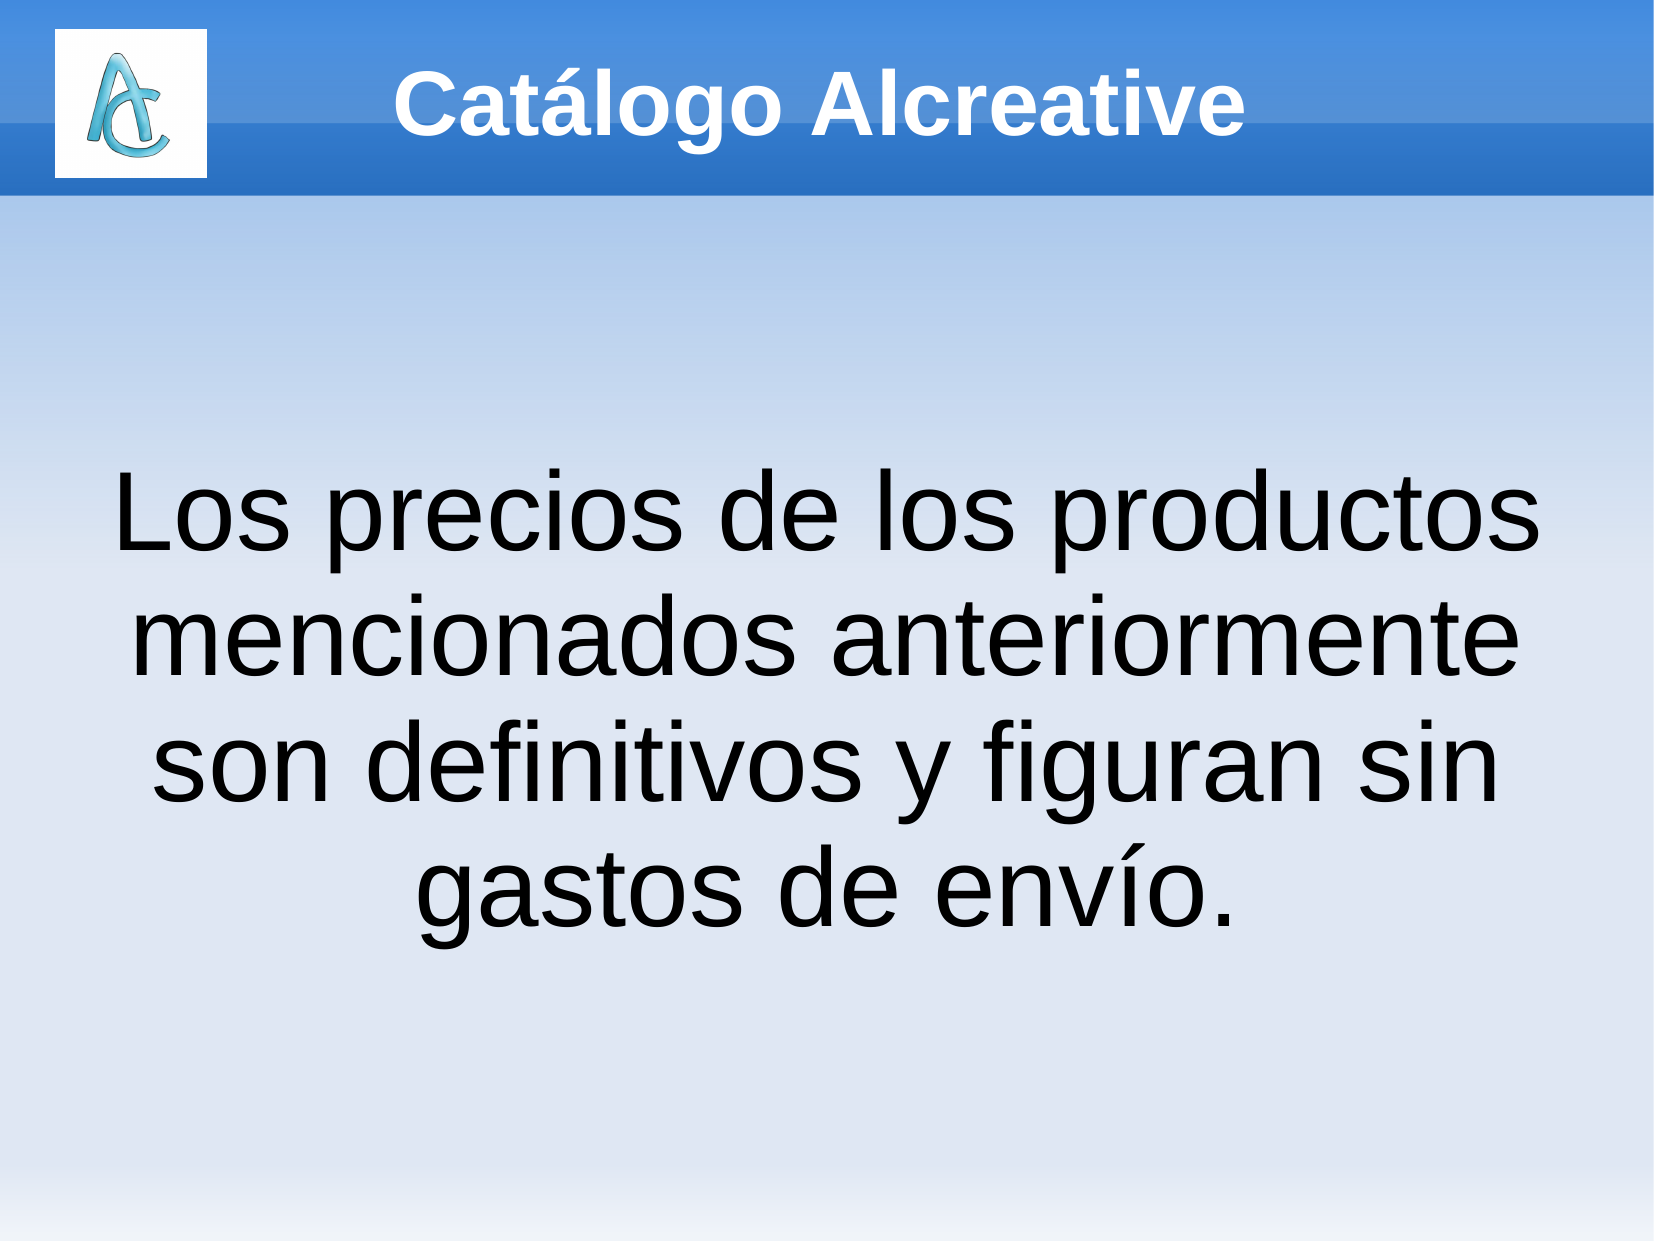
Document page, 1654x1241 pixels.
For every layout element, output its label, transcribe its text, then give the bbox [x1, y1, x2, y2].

subtitle Los precios de los productos mencionados anteriormente son definitivos y figuran sin gastos de envío. [82, 297, 1571, 1102]
title Catálogo Alcreative [76, 0, 1565, 208]
picture [0, 0, 1654, 1241]
